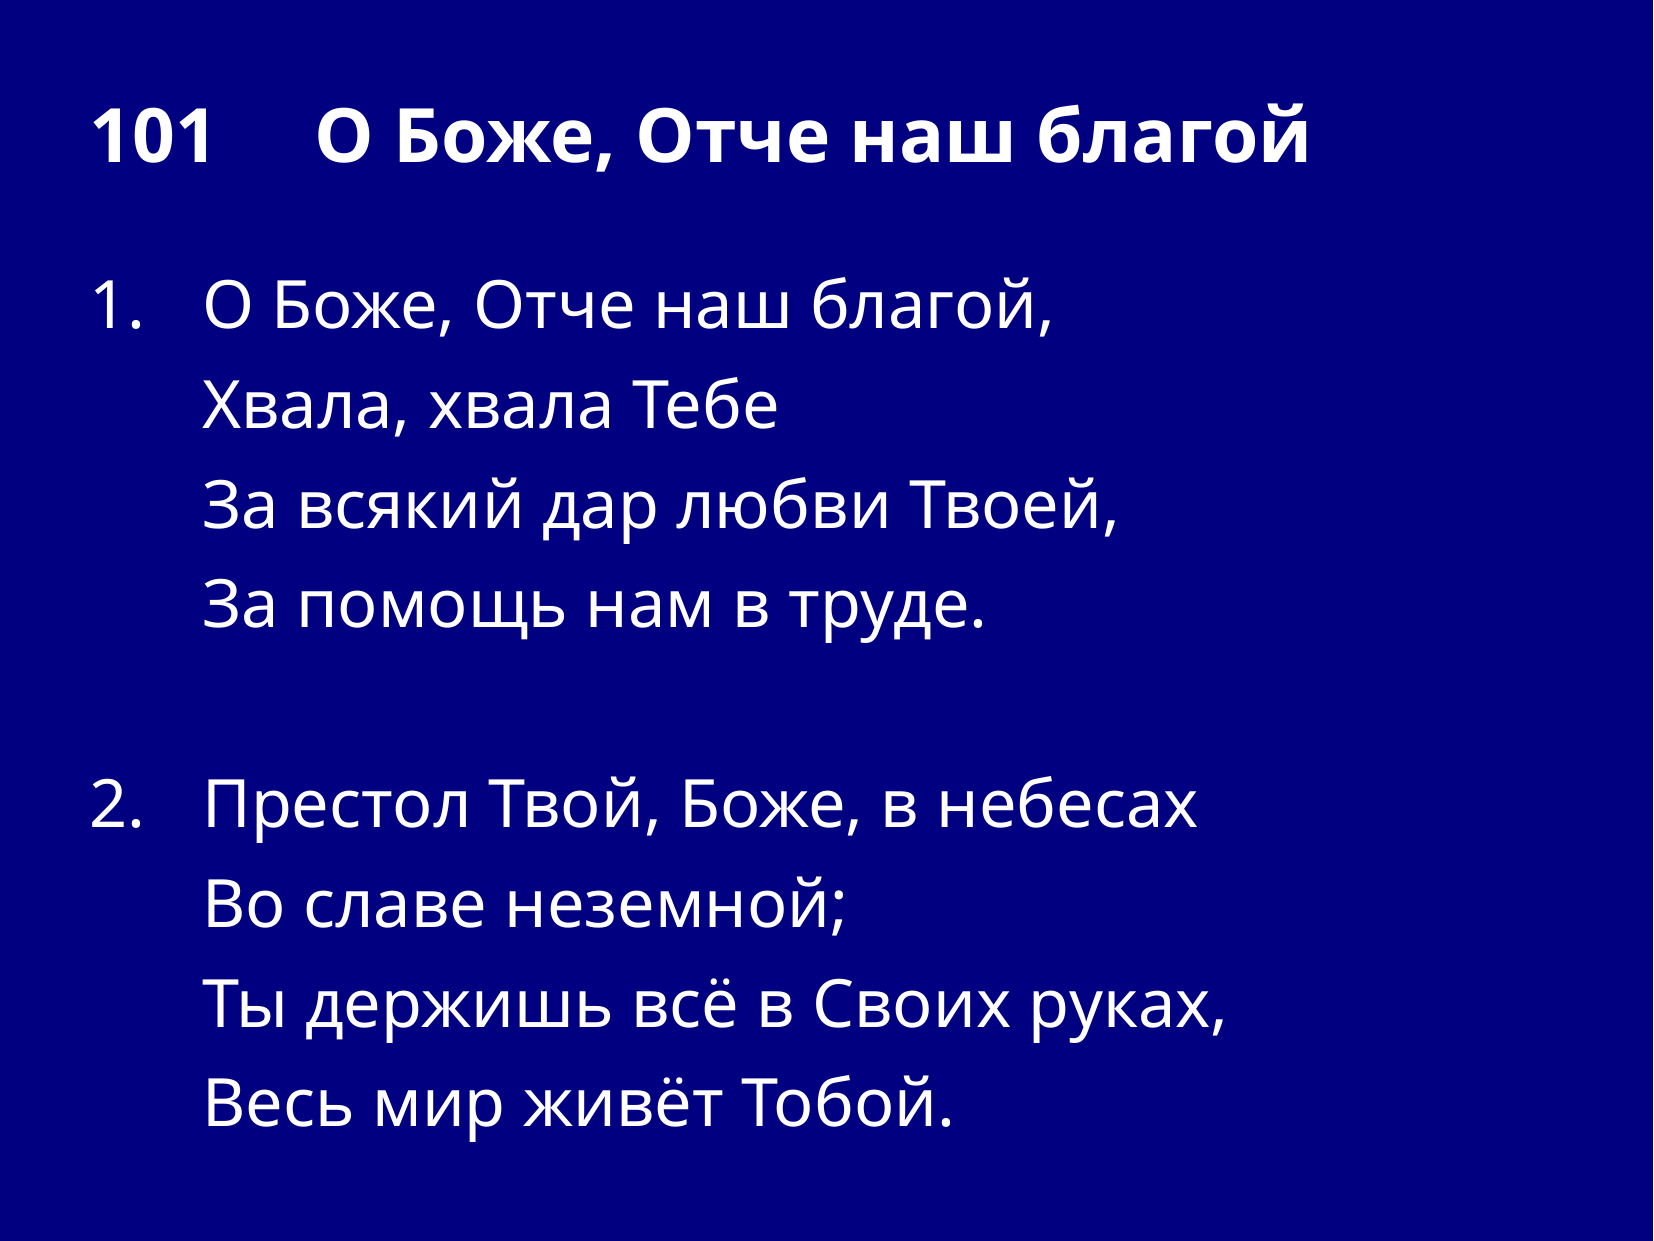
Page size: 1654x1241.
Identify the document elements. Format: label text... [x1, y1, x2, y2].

text_box 1. О Боже, Отче наш благой, Хвала, хвала Тебе За всякий дар любви Твоей, За помощь нам в труде. 2. Престол Твой, Боже, в небесах Во славе неземной; Ты держишь всё в Своих руках, Весь мир живёт Тобой. [75, 188, 1576, 1163]
text_box 101 О Боже, Отче наш благой [75, 75, 1576, 188]
